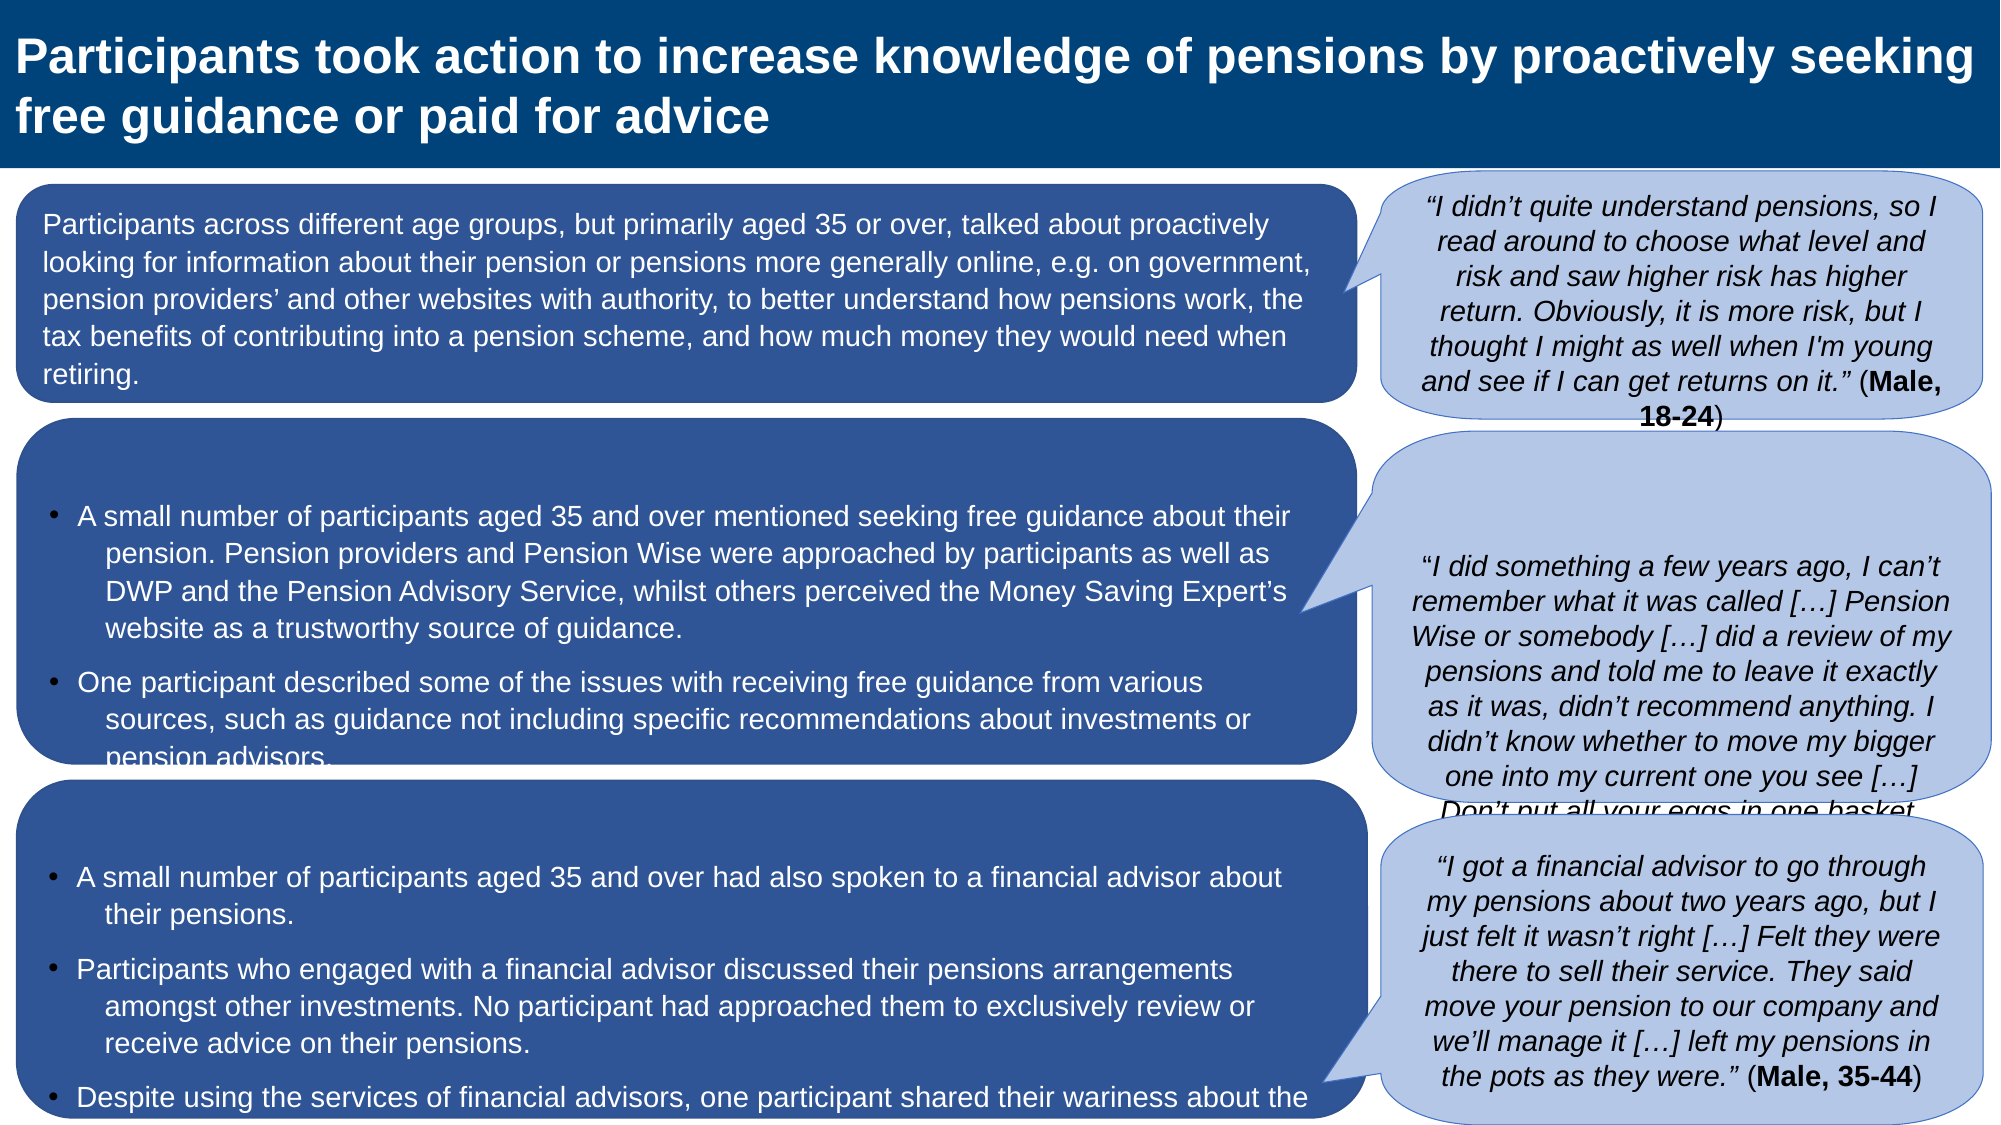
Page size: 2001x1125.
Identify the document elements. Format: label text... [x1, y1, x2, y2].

text_box “I got a financial advisor to go through my pensions about two years ago, but I just felt it wasn’t right […] Felt they were there to sell their service. They said move your pension to our company and we’ll manage it […] left my pensions in the pots as they were.” (Male, 35-44) [1322, 814, 1984, 1125]
title Participants took action to increase knowledge of pensions by proactively seeking free guidance or paid for advice [0, 0, 2000, 169]
text_box A small number of participants aged 35 and over mentioned seeking free guidance about their pension. Pension providers and Pension Wise were approached by participants as well as DWP and the Pension Advisory Service, whilst others perceived the Money Saving Expert’s website as a trustworthy source of guidance. One participant described some of the issues with receiving free guidance from various sources, such as guidance not including specific recommendations about investments or pension advisors. [17, 418, 1357, 764]
text_box “I didn’t quite understand pensions, so I read around to choose what level and risk and saw higher risk has higher return. Obviously, it is more risk, but I thought I might as well when I'm young and see if I can get returns on it.” (Male, 18-24) [1343, 170, 1983, 420]
text_box “I did something a few years ago, I can’t remember what it was called […] Pension Wise or somebody […] did a review of my pensions and told me to leave it exactly as it was, didn’t recommend anything. I didn’t know whether to move my bigger one into my current one you see […] Don’t put all your eggs in one basket, they are pretty similar, leave the old one as is and carry on with your current one.” (Female, 45-54) [1300, 431, 1992, 803]
text_box A small number of participants aged 35 and over had also spoken to a financial advisor about their pensions. Participants who engaged with a financial advisor discussed their pensions arrangements amongst other investments. No participant had approached them to exclusively review or receive advice on their pensions. Despite using the services of financial advisors, one participant shared their wariness about the advice received and the financial advisor’s motivations. [16, 780, 1367, 1118]
text_box Participants across different age groups, but primarily aged 35 or over, talked about proactively looking for information about their pension or pensions more generally online, e.g. on government, pension providers’ and other websites with authority, to better understand how pensions work, the tax benefits of contributing into a pension scheme, and how much money they would need when retiring. [16, 184, 1357, 402]
